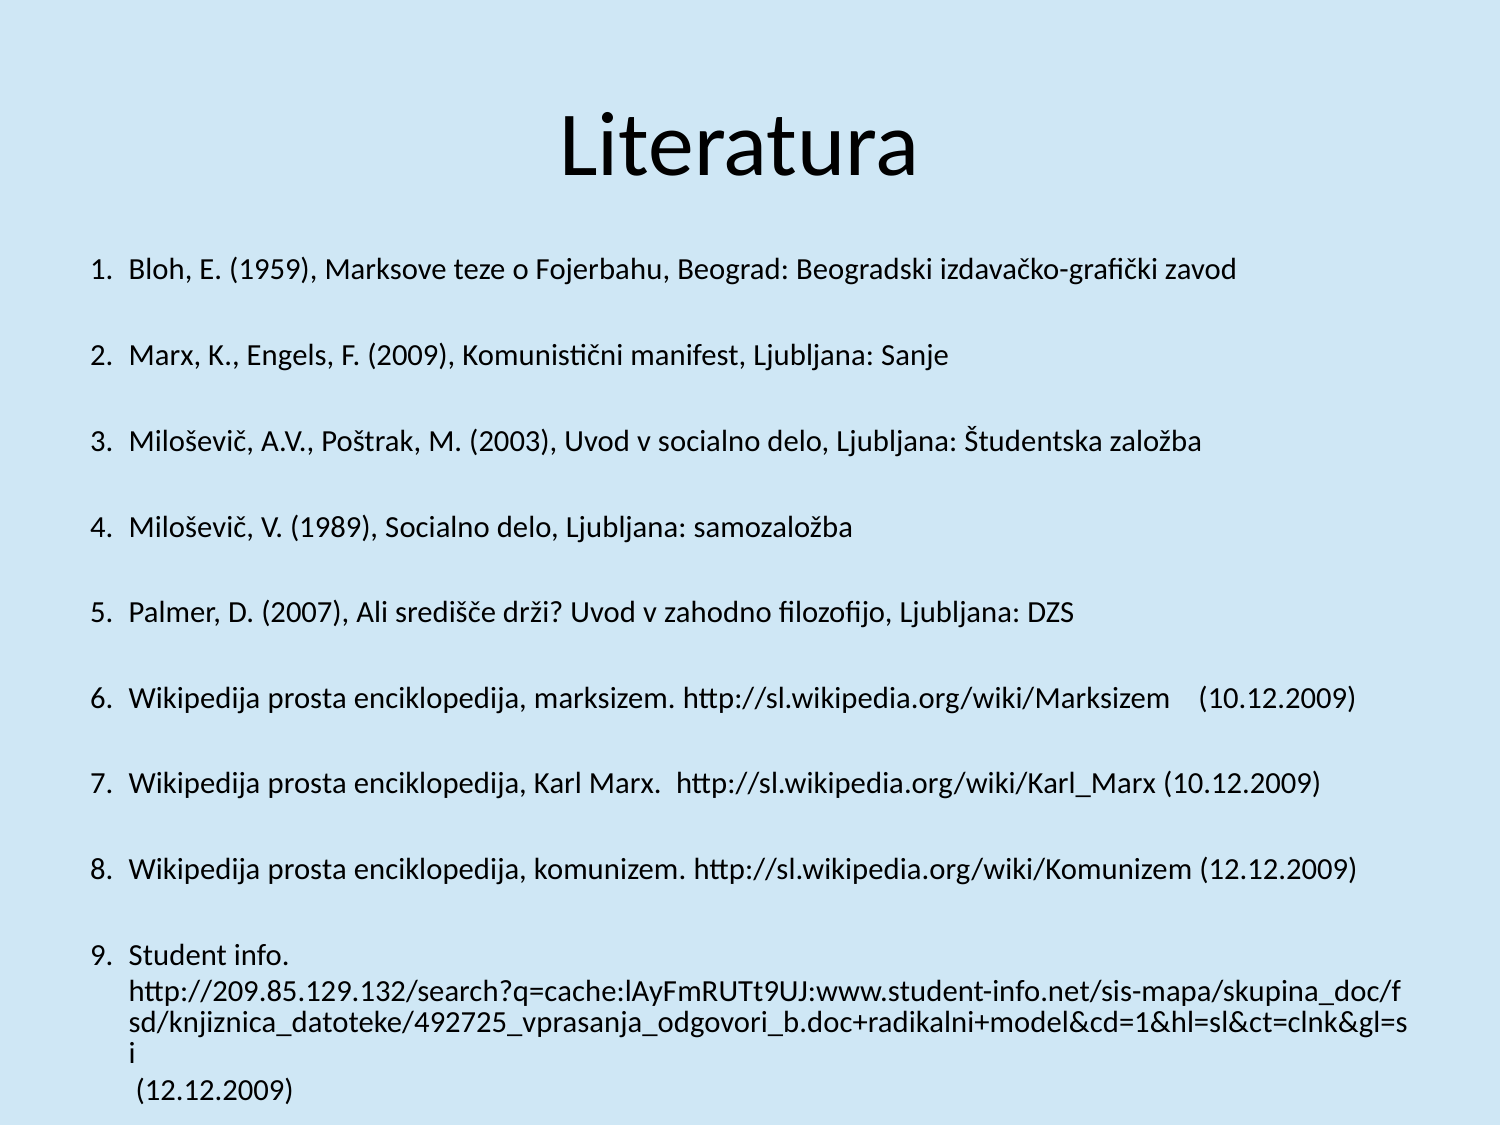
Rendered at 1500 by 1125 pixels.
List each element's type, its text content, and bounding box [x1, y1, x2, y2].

text_box Bloh, E. (1959), Marksove teze o Fojerbahu, Beograd: Beogradski izdavačko-grafički zavod Marx, K., Engels, F. (2009), Komunistični manifest, Ljubljana: Sanje Miloševič, A.V., Poštrak, M. (2003), Uvod v socialno delo, Ljubljana: Študentska založba Miloševič, V. (1989), Socialno delo, Ljubljana: samozaložba Palmer, D. (2007), Ali središče drži? Uvod v zahodno filozofijo, Ljubljana: DZS Wikipedija prosta enciklopedija, marksizem. http://sl.wikipedia.org/wiki/Marksizem (10.12.2009) Wikipedija prosta enciklopedija, Karl Marx. http://sl.wikipedia.org/wiki/Karl_Marx (10.12.2009) Wikipedija prosta enciklopedija, komunizem. http://sl.wikipedia.org/wiki/Komunizem (12.12.2009) Student info. http://209.85.129.132/search?q=cache:lAyFmRUTt9UJ:www.student-info.net/sis-mapa/skupina_doc/fsd/knjiznica_datoteke/492725_vprasanja_odgovori_b.doc+radikalni+model&cd=1&hl=sl&ct=clnk&gl=si (12.12.2009) [74, 199, 1425, 1067]
title Literatura [75, 45, 1425, 199]
